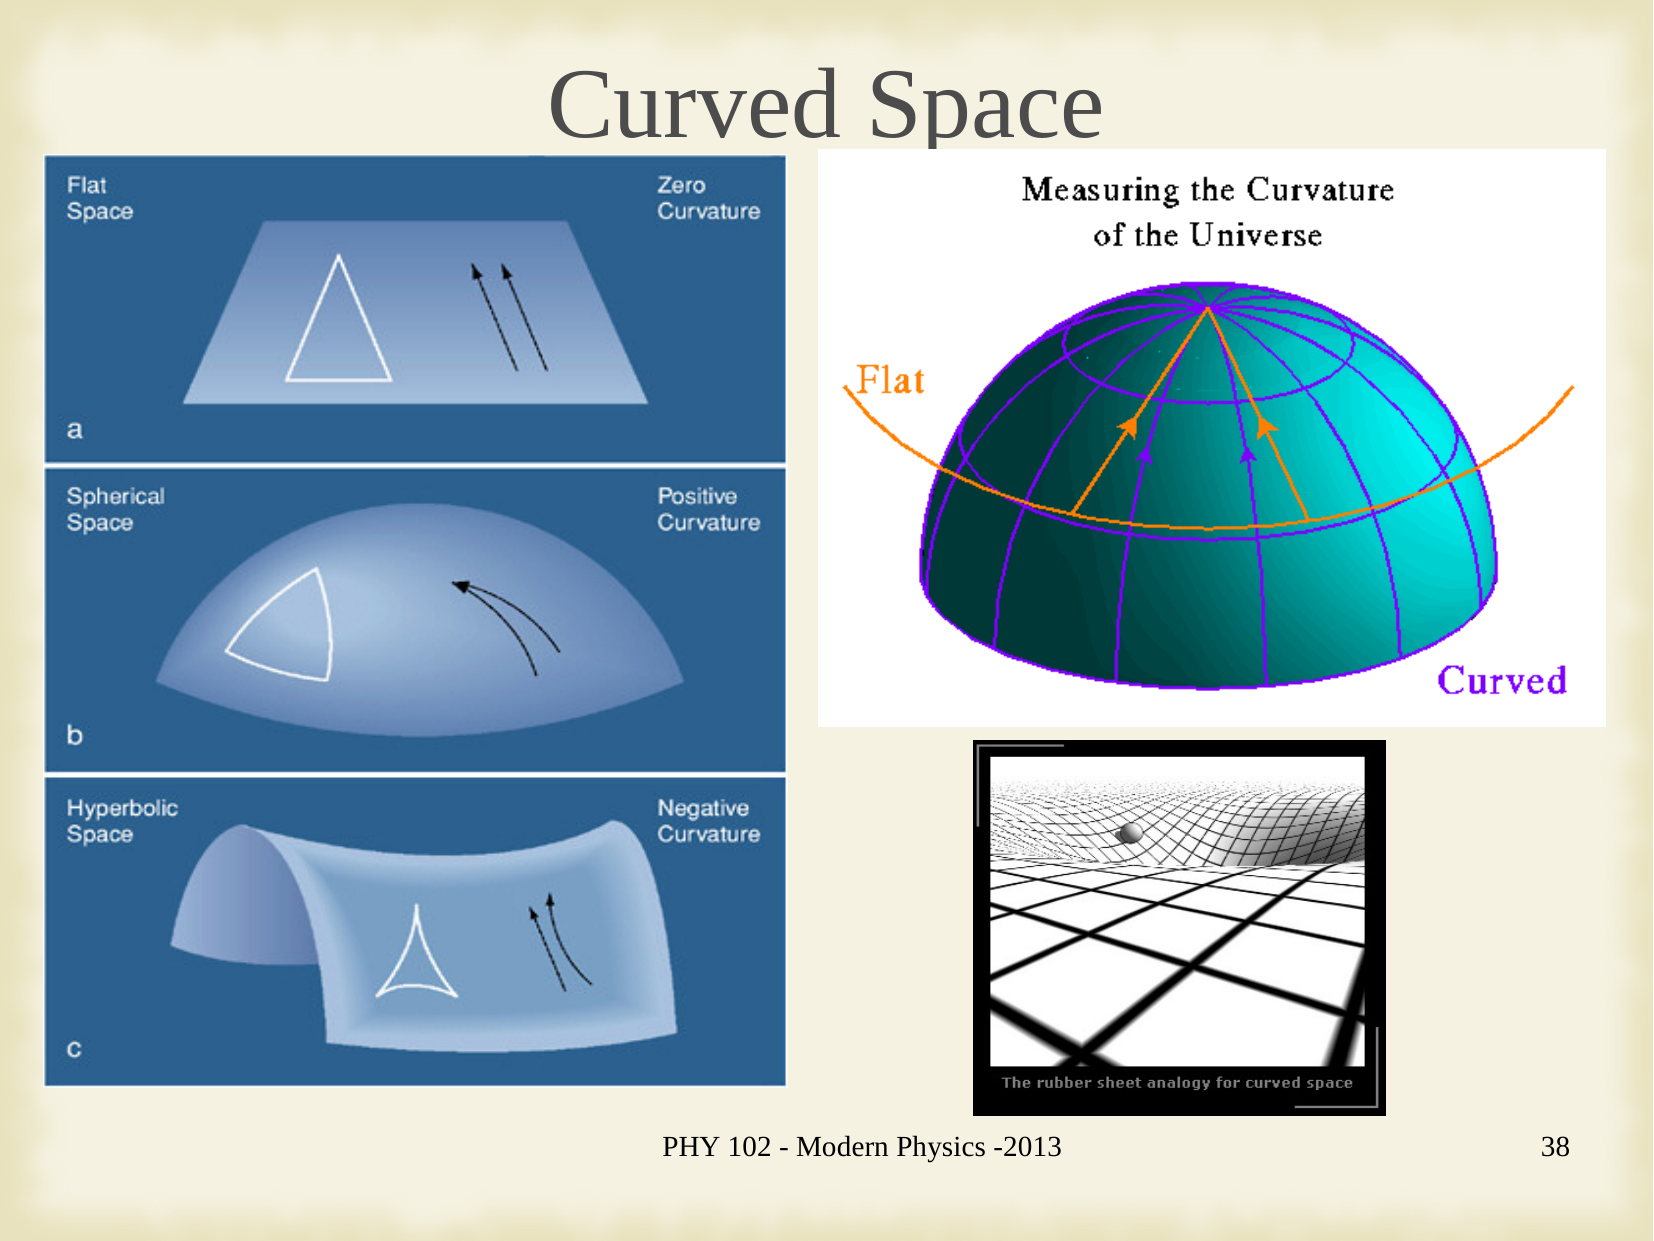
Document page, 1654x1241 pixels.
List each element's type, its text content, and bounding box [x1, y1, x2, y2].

picture [0, 0, 1653, 1241]
title Curved Space [82, 0, 1571, 208]
